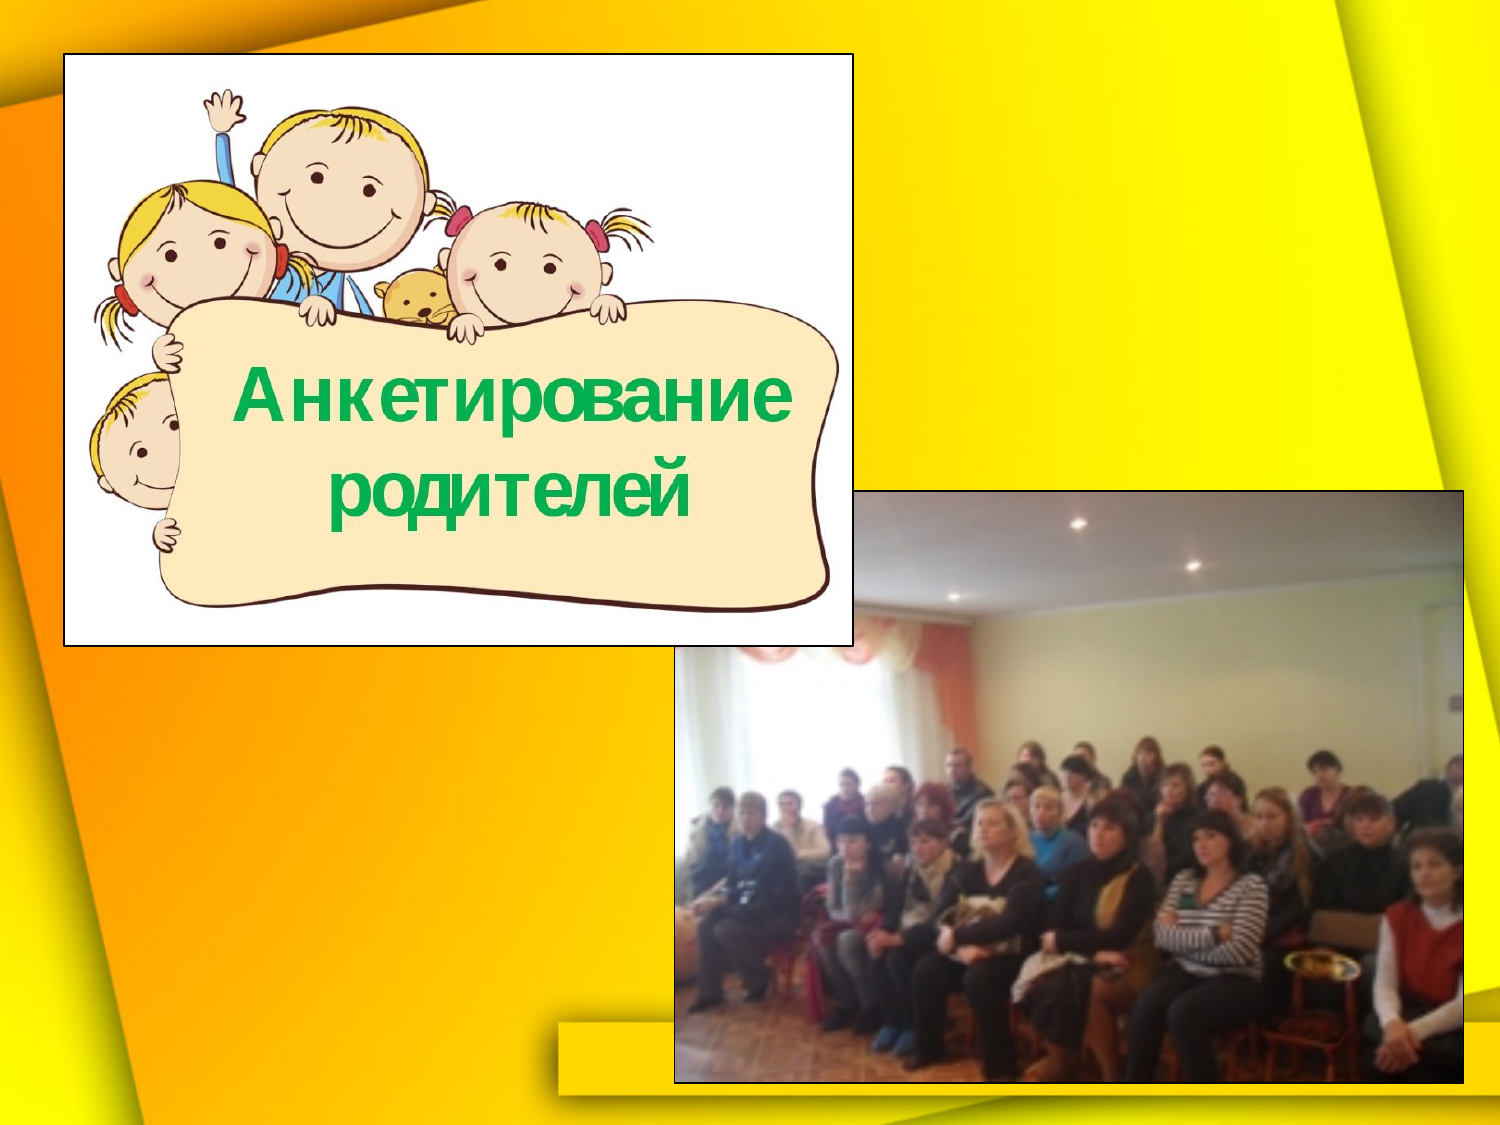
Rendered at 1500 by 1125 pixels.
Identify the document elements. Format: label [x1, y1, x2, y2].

picture [675, 491, 1463, 1083]
picture [64, 54, 853, 646]
